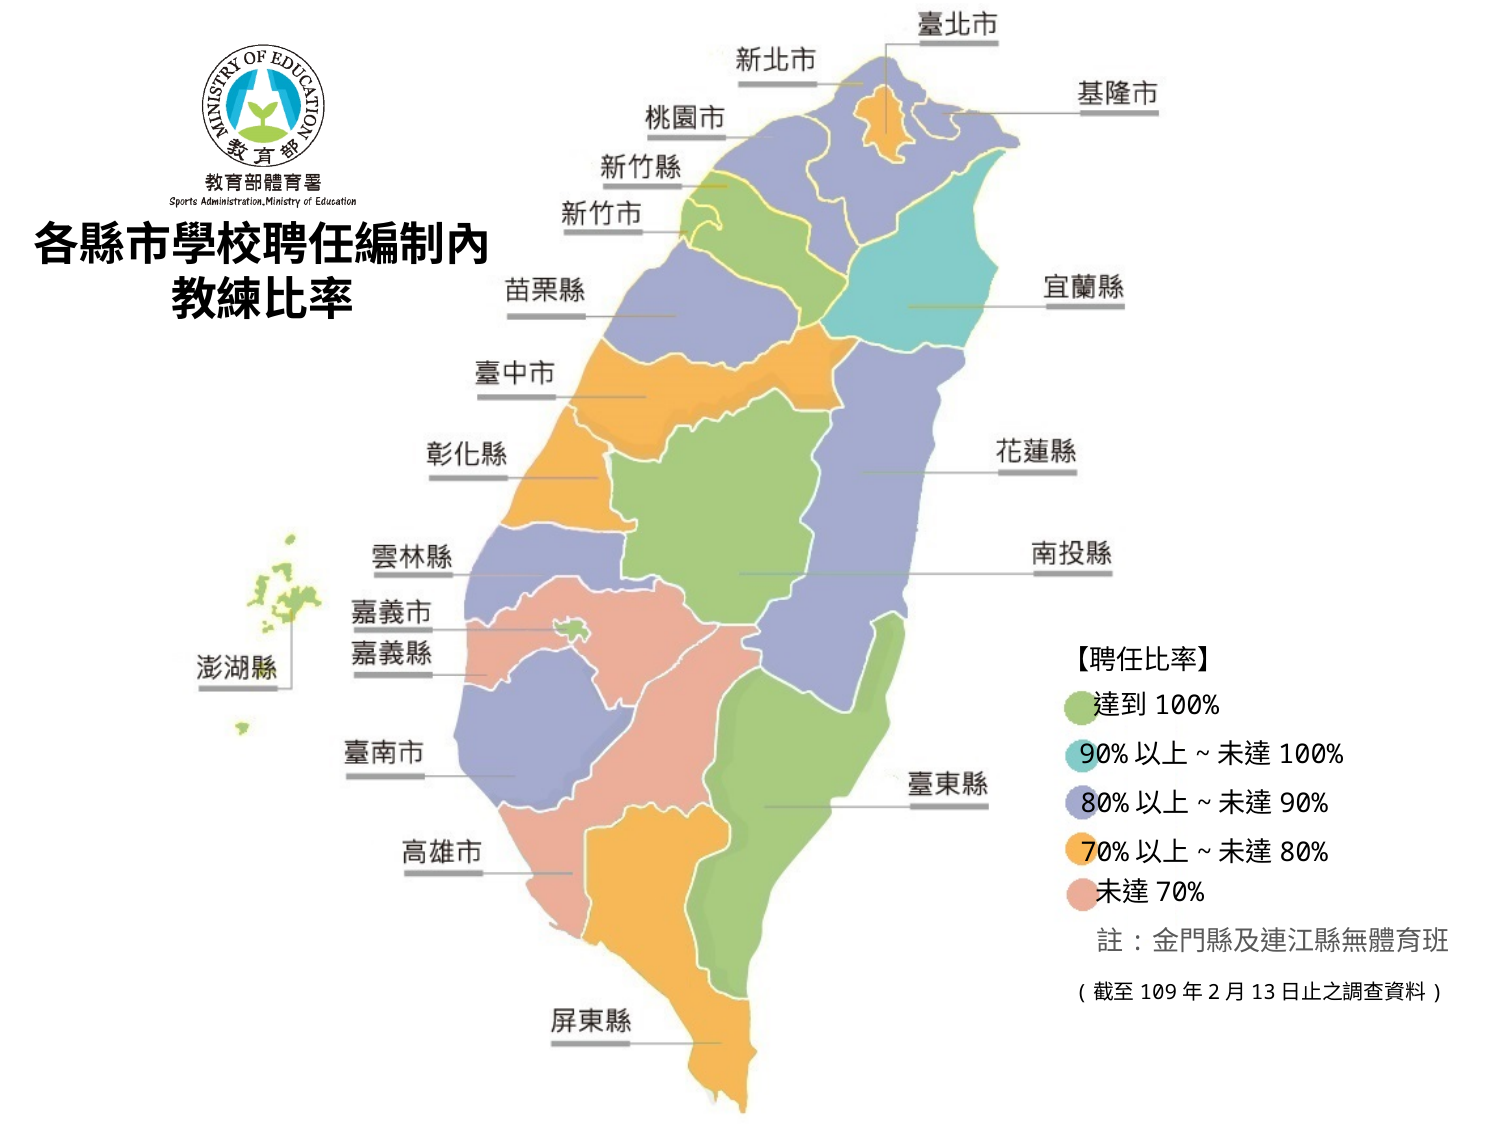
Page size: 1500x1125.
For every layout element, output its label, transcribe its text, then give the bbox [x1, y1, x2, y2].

text_box 80%以上~未達90% [1065, 778, 1343, 826]
text_box (截至109年2月13日止之調查資料) [1060, 970, 1459, 1011]
text_box 未達70% [1080, 867, 1219, 915]
text_box 註:金門縣及連江縣無體育班 [1081, 916, 1465, 964]
text_box 【聘任比率】 [1047, 635, 1240, 683]
picture [162, 3, 1447, 1125]
text_box 70%以上~未達80% [1065, 827, 1343, 875]
text_box 90%以上~未達100% [1064, 729, 1358, 777]
text_box 各縣市學校聘任編制內 教練比率 [17, 207, 508, 333]
text_box 達到100% [1078, 683, 1234, 728]
